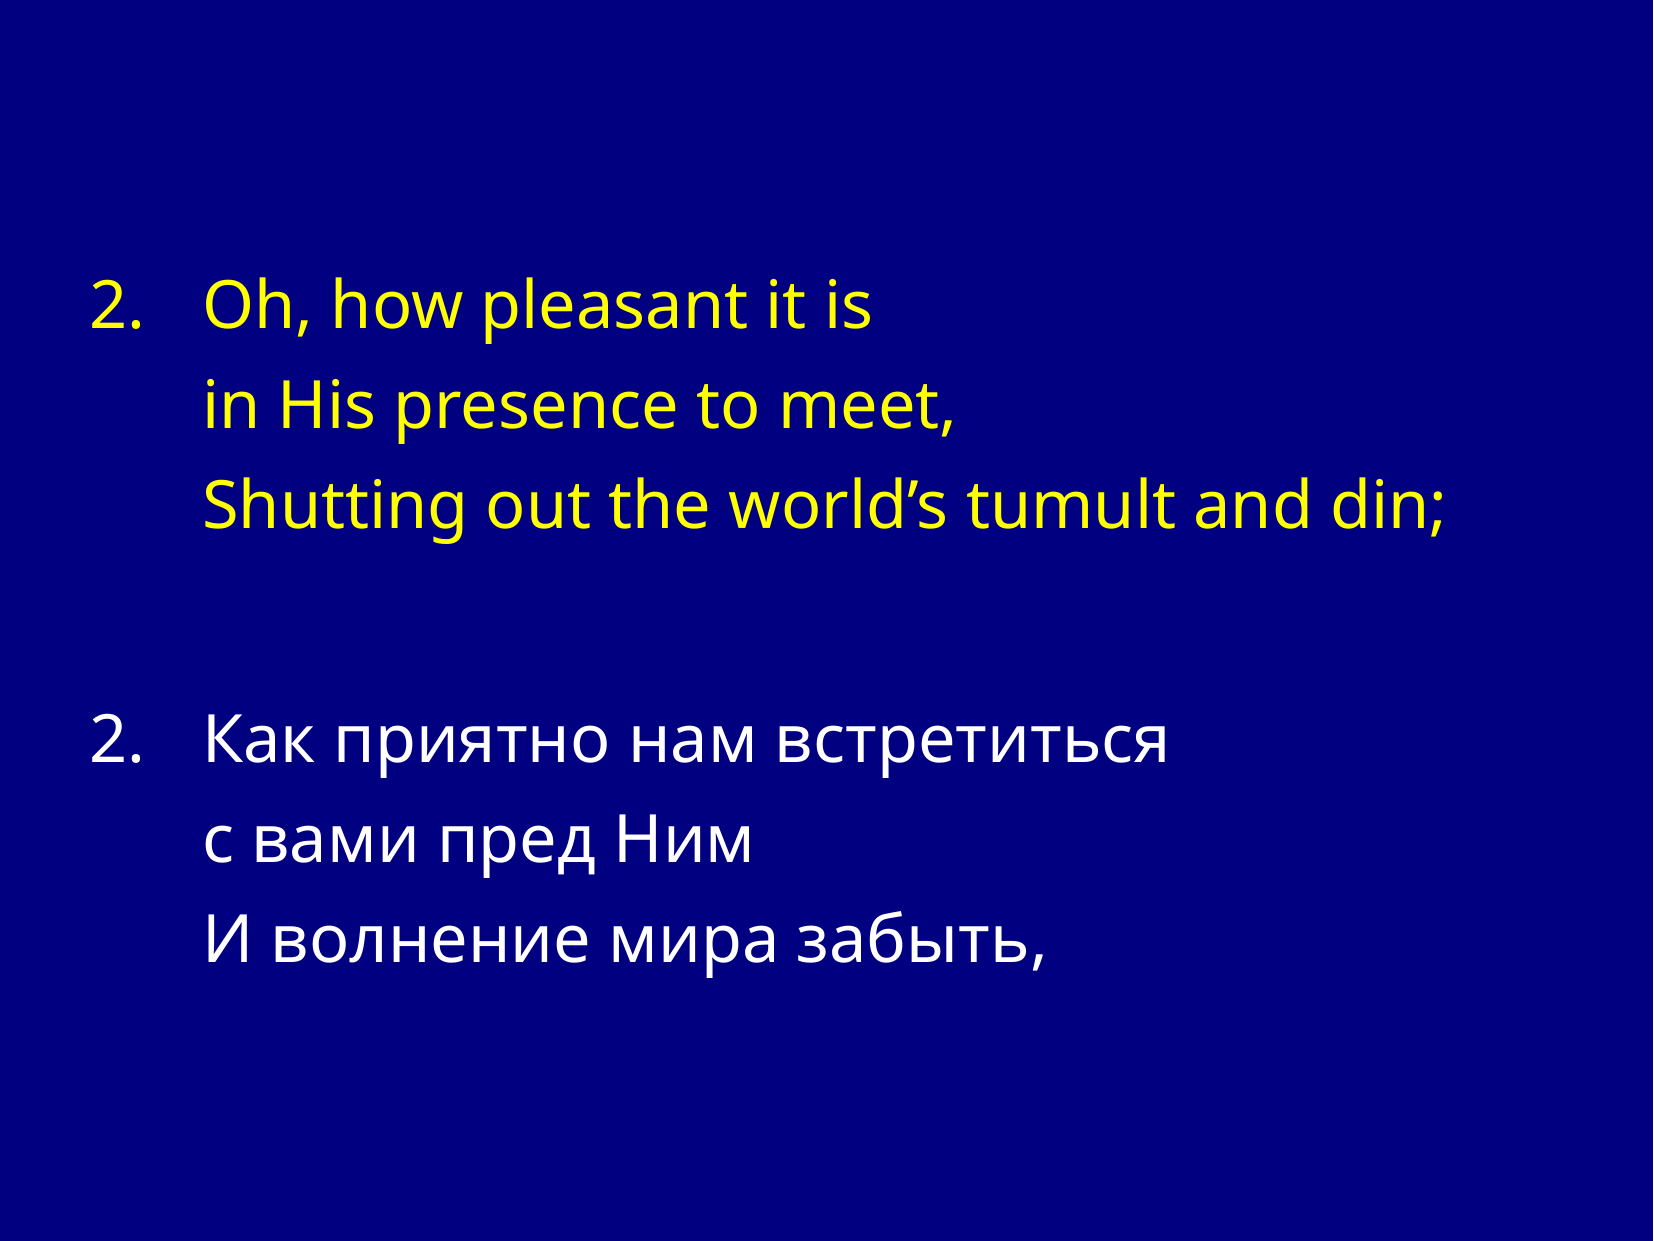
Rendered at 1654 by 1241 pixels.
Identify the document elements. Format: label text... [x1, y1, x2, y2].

text_box 2. Oh, how pleasant it is in His presence to meet, Shutting out the world’s tumult and din; [75, 150, 1576, 638]
text_box 2. Как приятно нам встретиться с вами пред Ним И волнение мира забыть, [75, 675, 1576, 1163]
